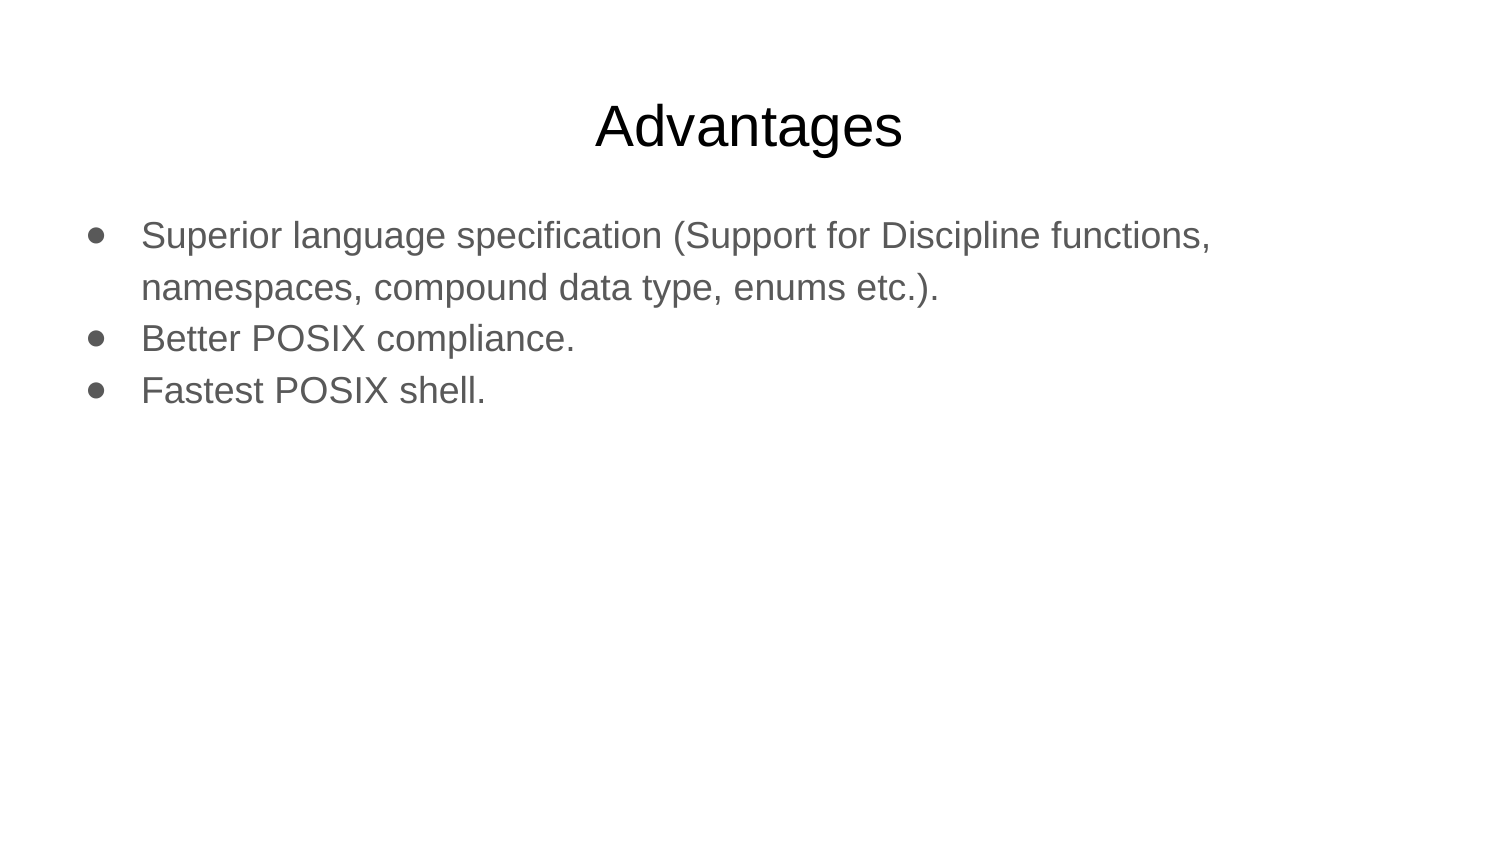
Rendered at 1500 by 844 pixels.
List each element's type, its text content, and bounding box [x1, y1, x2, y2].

list Superior language specification (Support for Discipline functions, namespaces, compound data type, enums etc.). Better POSIX compliance. Fastest POSIX shell. [51, 189, 1449, 750]
title Advantages [51, 72, 1449, 167]
